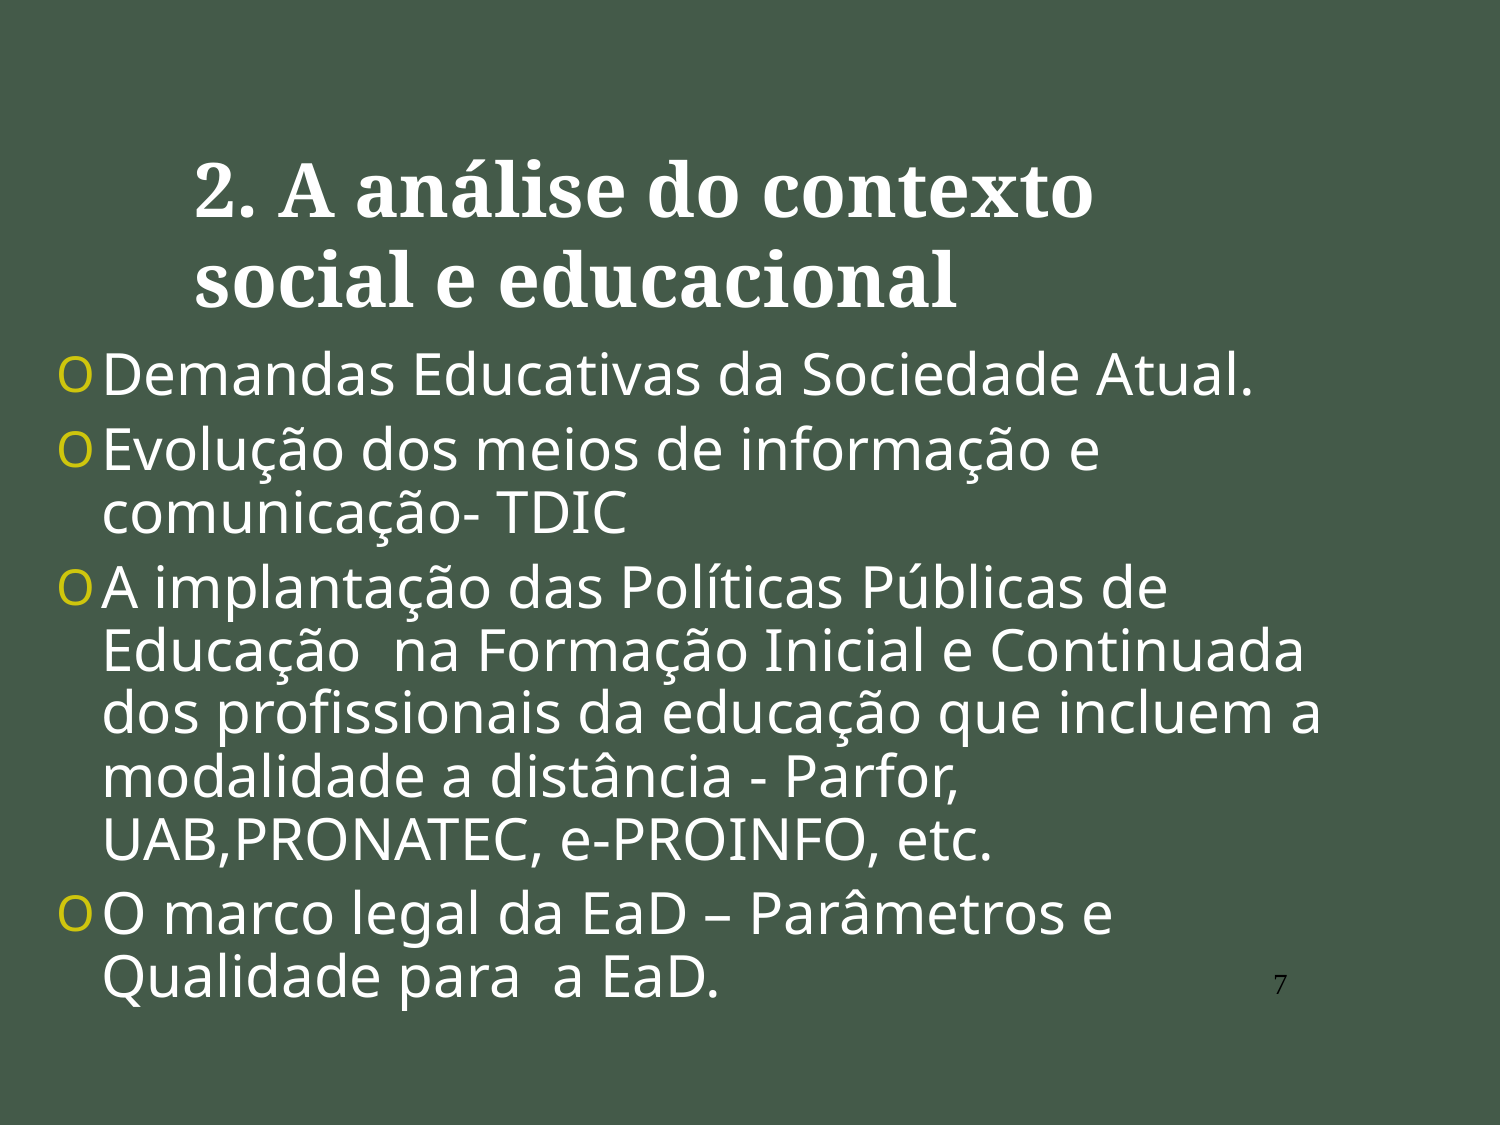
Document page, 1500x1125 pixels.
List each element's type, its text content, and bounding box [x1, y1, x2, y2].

slide_number <número> [1258, 952, 1350, 1013]
list Demandas Educativas da Sociedade Atual. Evolução dos meios de informação e comunicação- TDIC A implantação das Políticas Públicas de Educação na Formação Inicial e Continuada dos profissionais da educação que incluem a modalidade a distância - Parfor, UAB,PRONATEC, e-PROINFO, etc. O marco legal da EaD – Parâmetros e Qualidade para a EaD. [41, 338, 1394, 1080]
title 2. A análise do contexto social e educacional [179, 134, 1323, 332]
